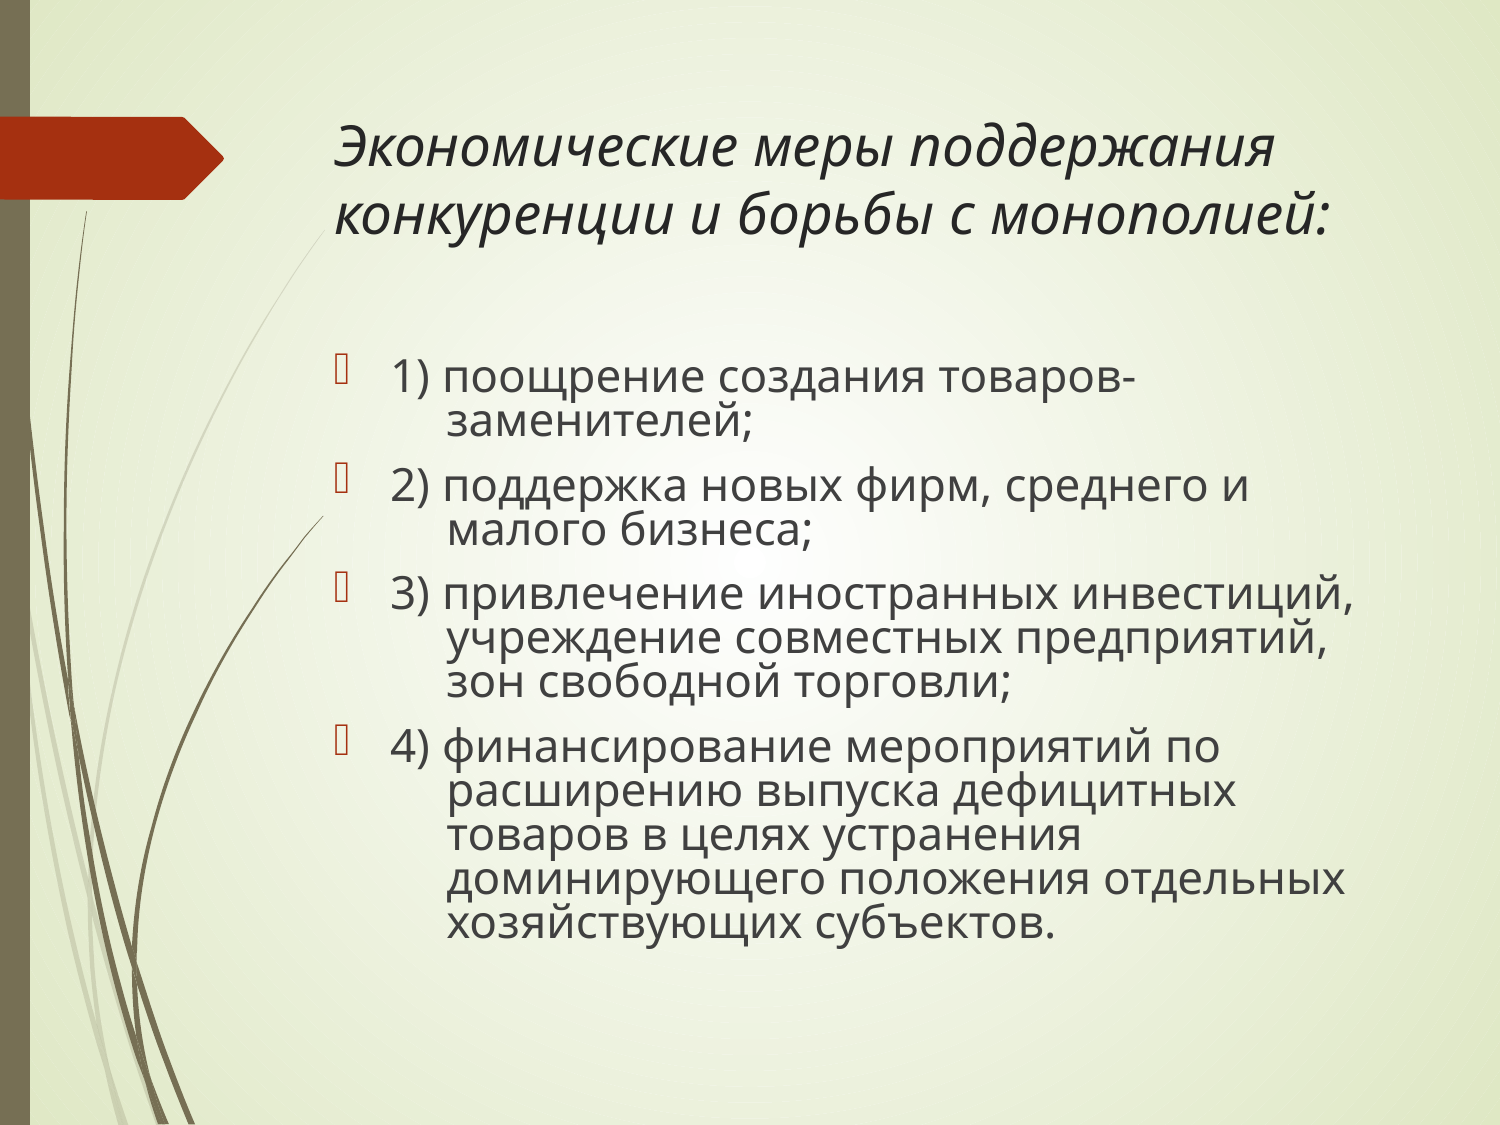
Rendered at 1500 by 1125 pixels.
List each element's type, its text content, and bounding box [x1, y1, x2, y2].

list 1) поощрение создания товаров-заменителей; 2) поддержка новых фирм, среднего и малого бизнеса; 3) привлечение иностранных инвестиций, учреждение совместных предприятий, зон свободной торговли; 4) финансирование мероприятий по расширению выпуска дефицитных товаров в целях устранения доминирующего положения отдельных хозяйствующих субъектов. [318, 350, 1401, 970]
title Экономические меры поддержания конкуренции и борьбы с монополией: [319, 102, 1400, 313]
